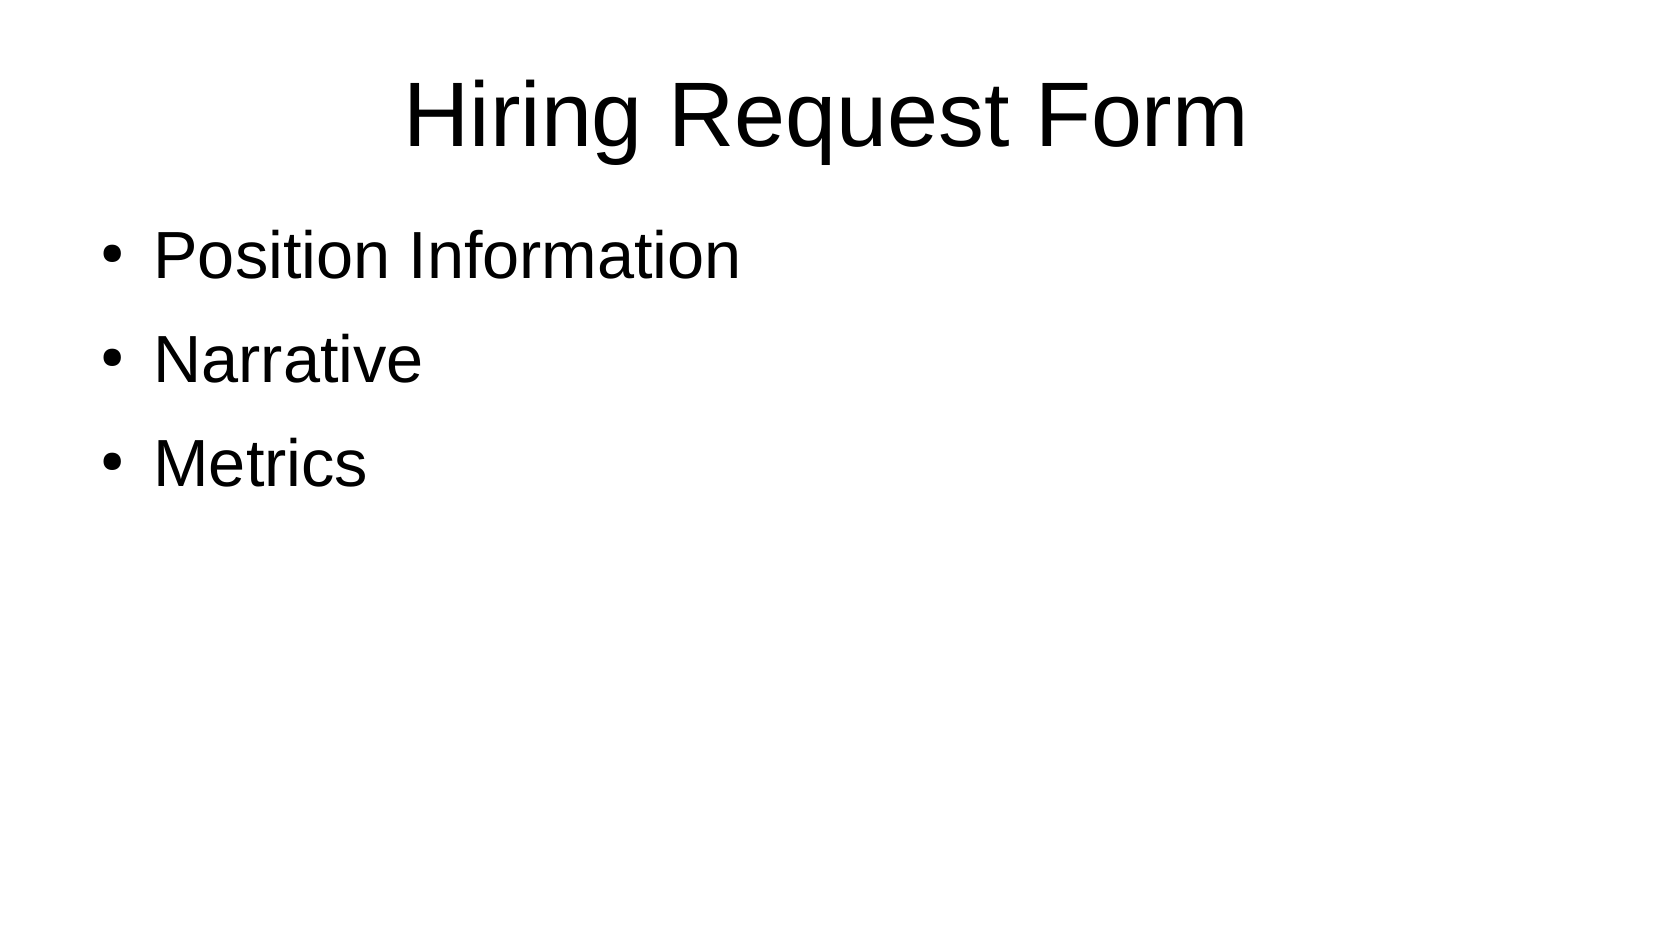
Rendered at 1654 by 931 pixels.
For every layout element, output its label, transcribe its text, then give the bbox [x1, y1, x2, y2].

title Hiring Request Form [82, 37, 1571, 193]
list Position Information Narrative Metrics [82, 217, 1571, 758]
